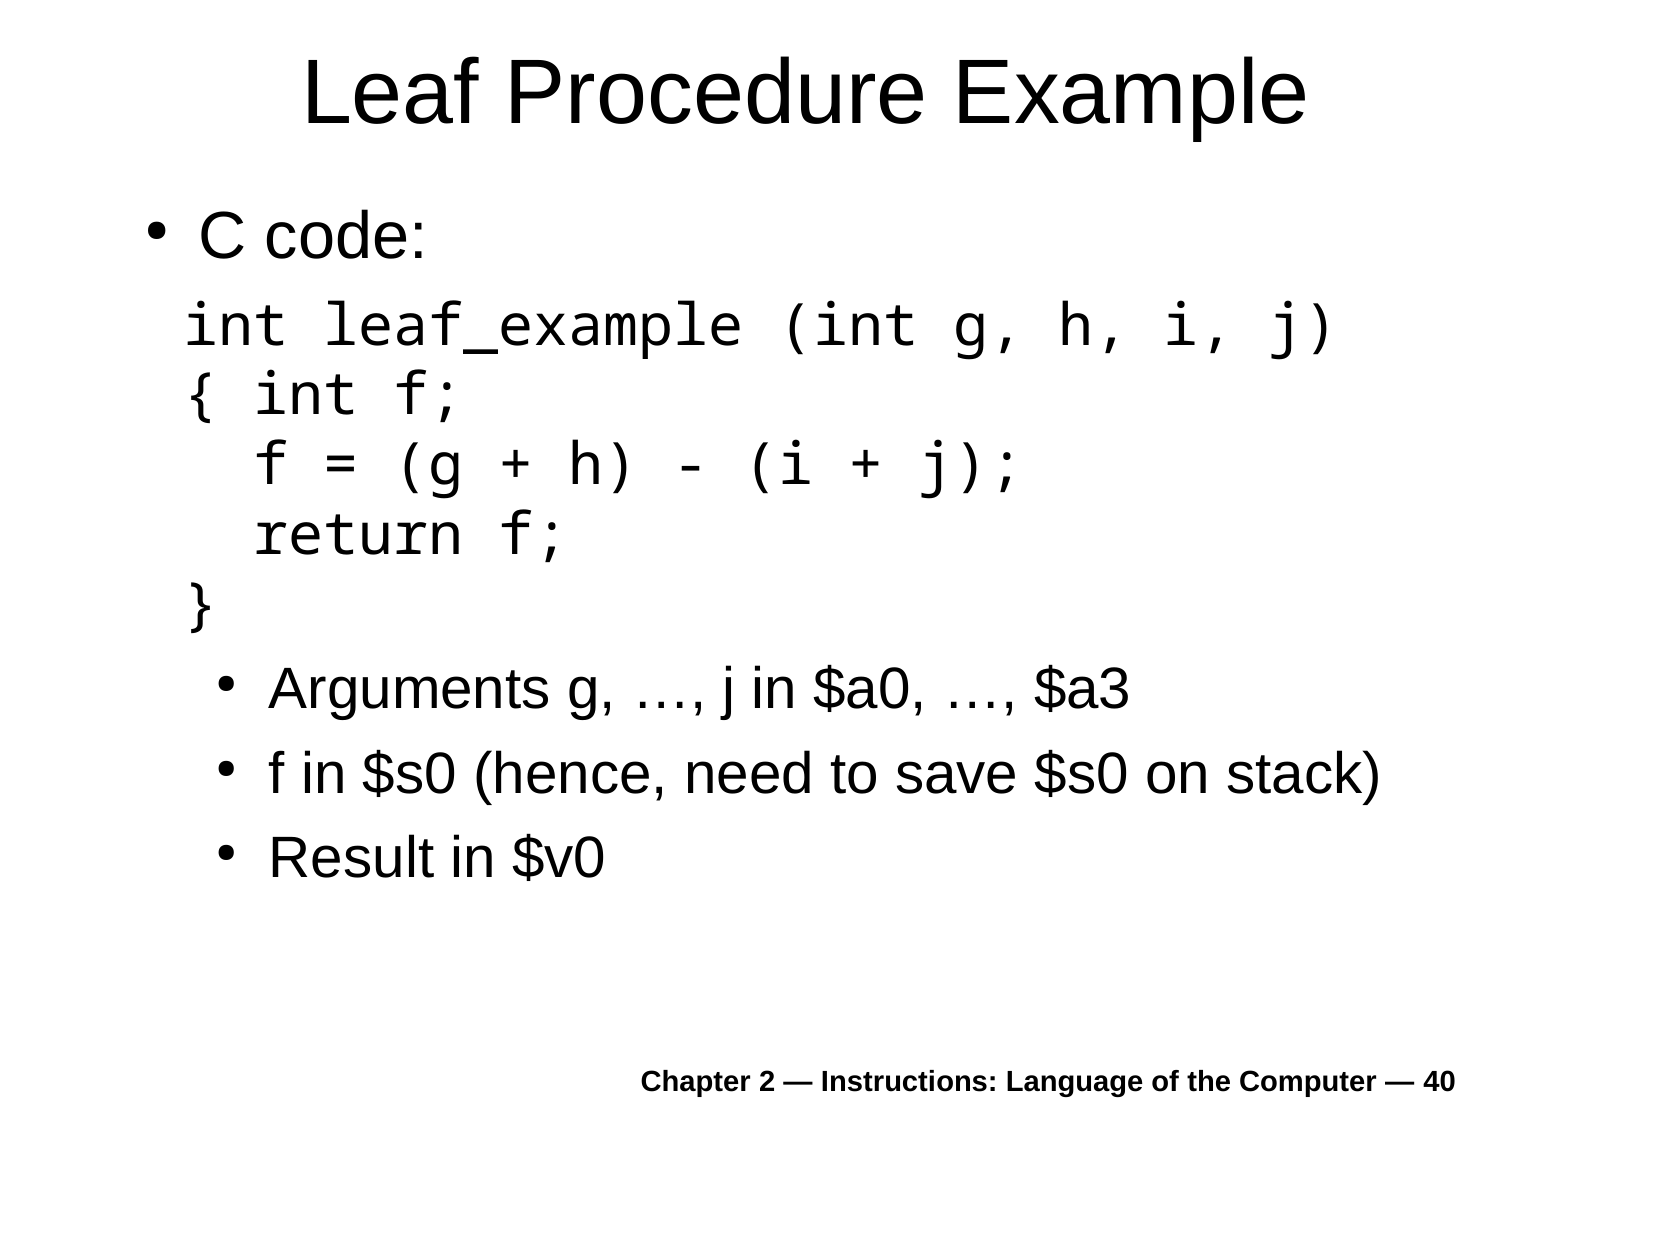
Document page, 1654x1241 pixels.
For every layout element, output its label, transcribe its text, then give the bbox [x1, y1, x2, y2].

list C code: int leaf_example (int g, h, i, j) { int f; f = (g + h) - (i + j); return f; } Arguments g, …, j in $a0, …, $a3 f in $s0 (hence, need to save $s0 on stack) Result in $v0 [112, 184, 1469, 1024]
title Leaf Procedure Example [112, 23, 1468, 149]
text_box Chapter 2 — Instructions: Language of the Computer — <number> [277, 1046, 1471, 1106]
